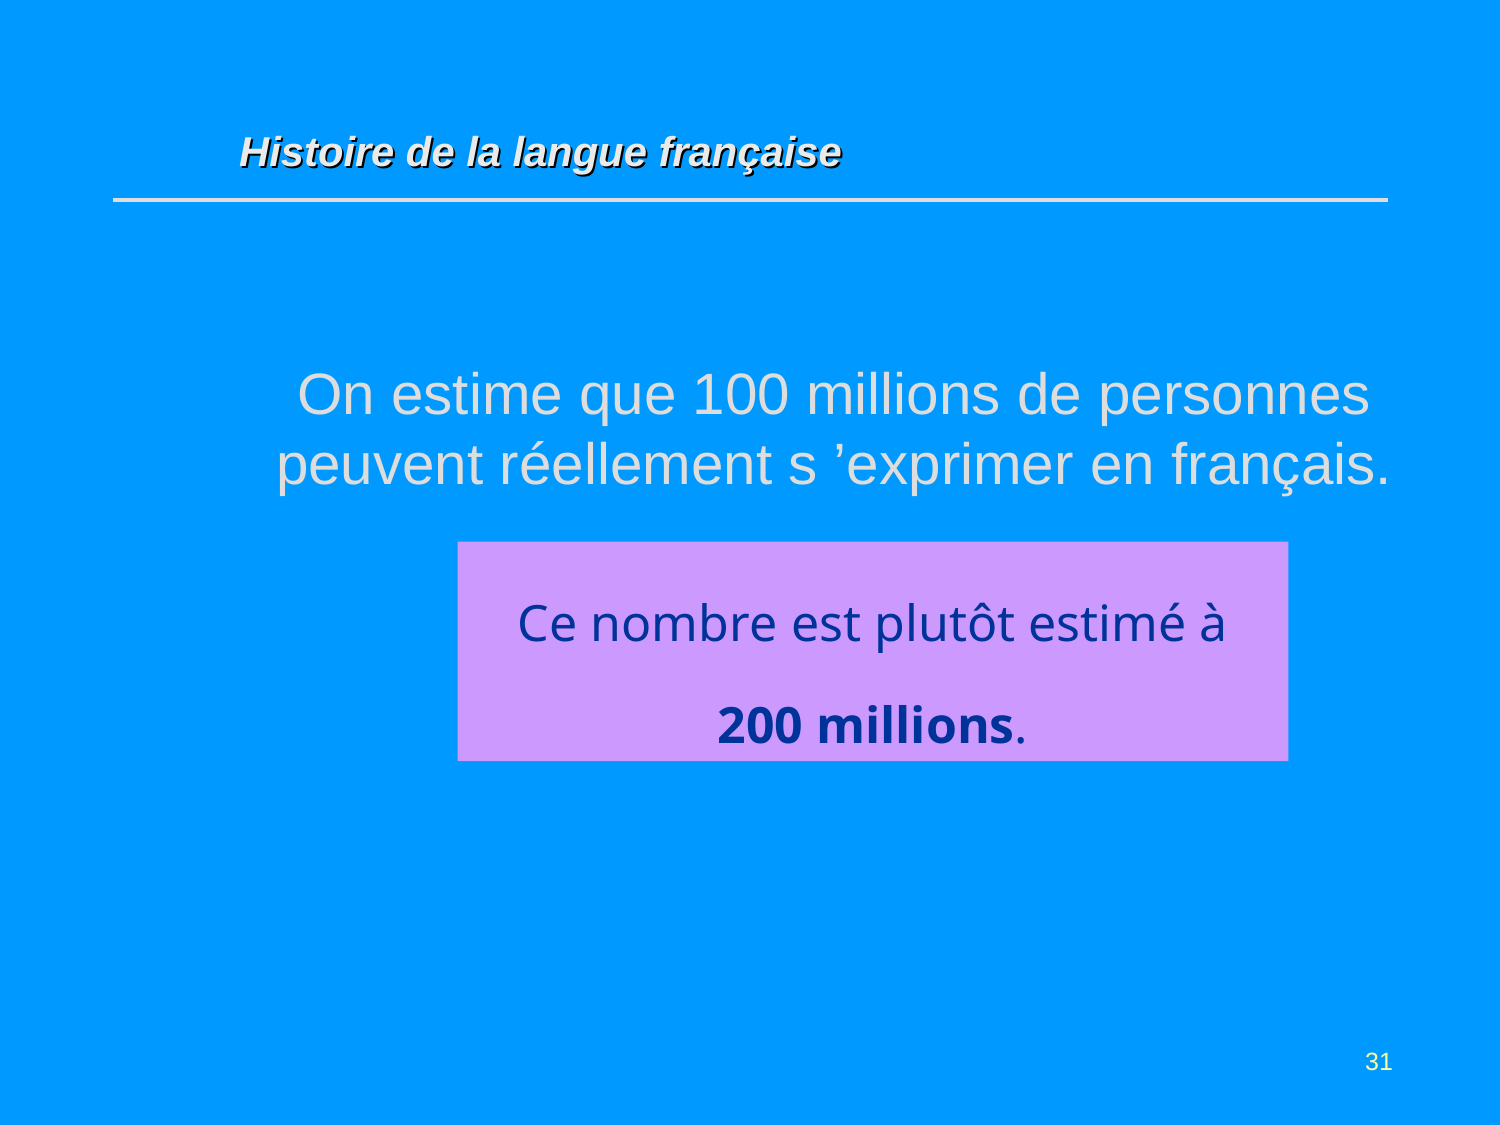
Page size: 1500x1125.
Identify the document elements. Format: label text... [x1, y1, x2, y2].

text_box Histoire de la langue française [224, 116, 858, 183]
text_box Ce nombre est plutôt estimé à 200 millions. [457, 541, 1289, 762]
text_box On estime que 100 millions de personnes peuvent réellement s ’exprimer en français. Vrai / Faux ? [243, 348, 1427, 664]
